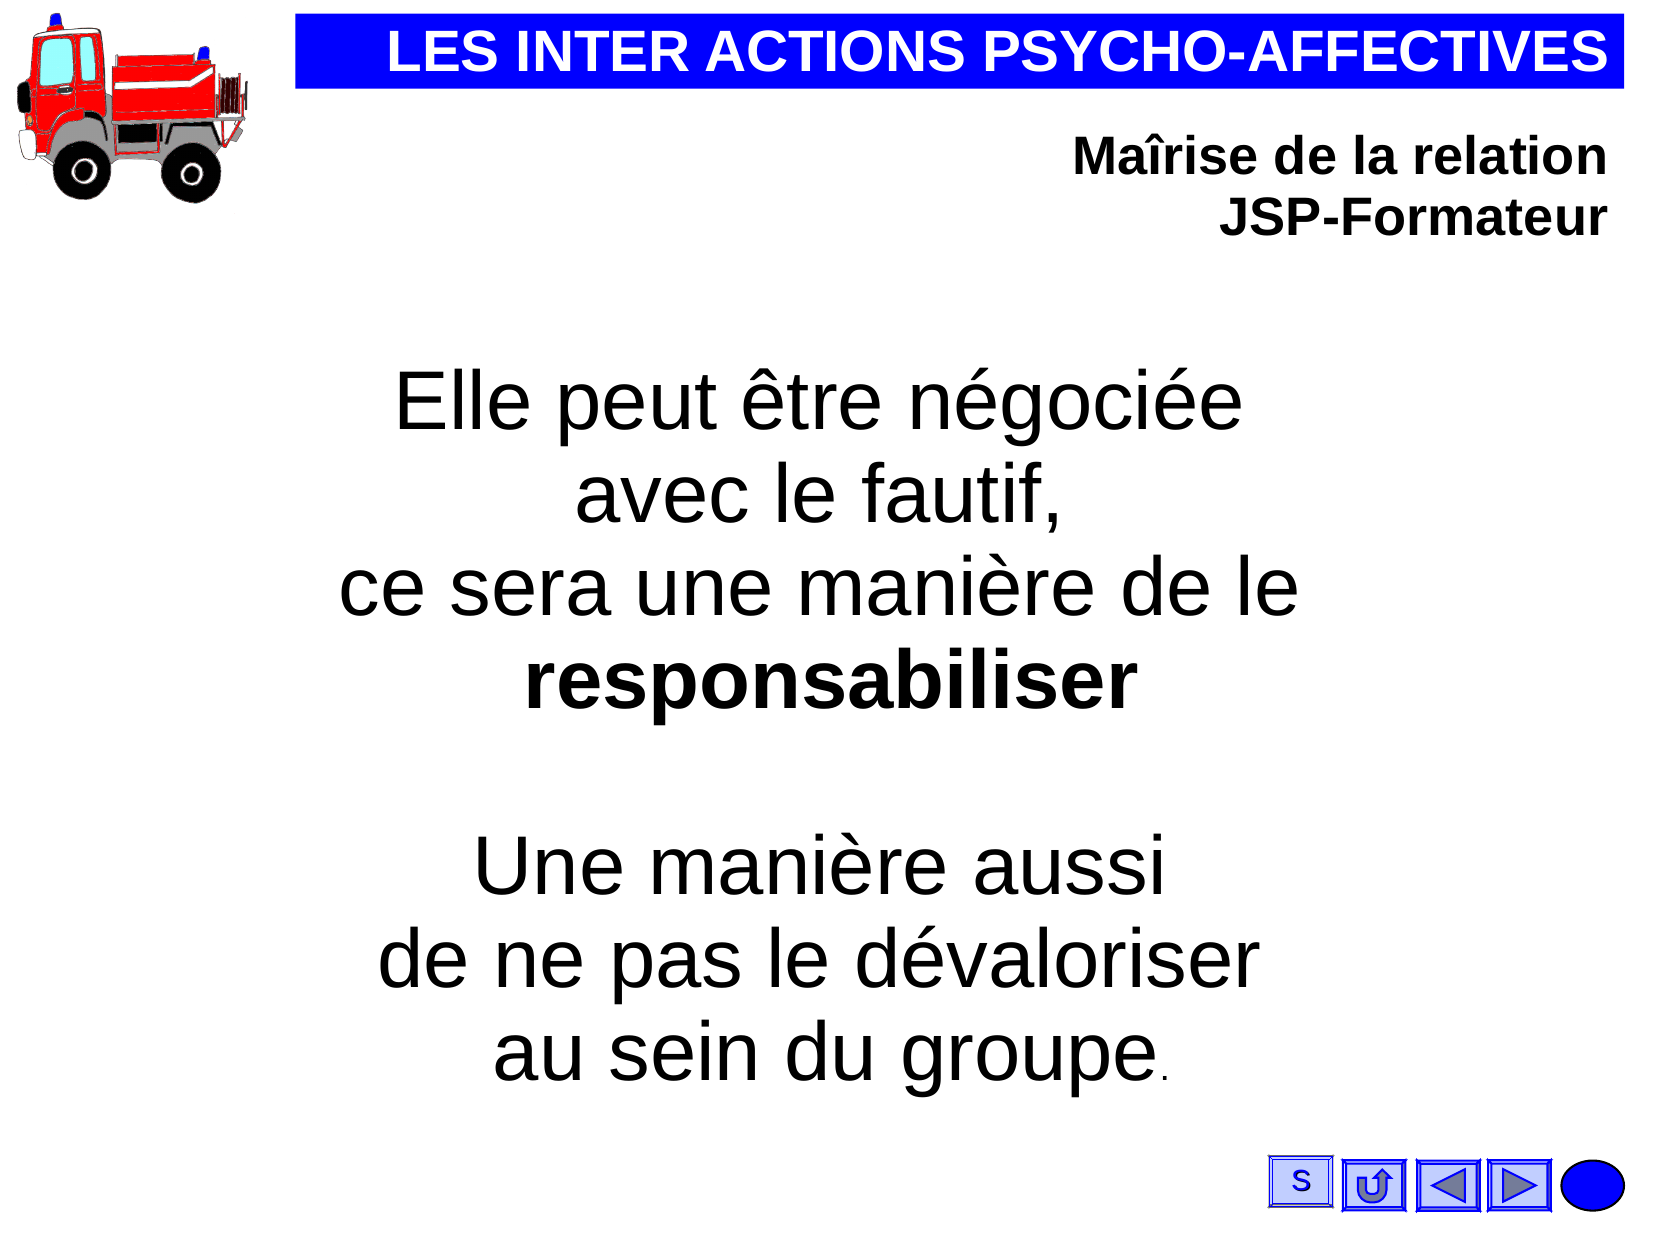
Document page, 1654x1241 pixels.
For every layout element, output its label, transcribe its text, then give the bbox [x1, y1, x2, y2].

text_box Elle peut être négociée avec le fautif, ce sera une manière de le responsabiliser Une manière aussi de ne pas le dévaloriser au sein du groupe. [29, 346, 1634, 1106]
text_box LES INTER ACTIONS PSYCHO-AFFECTIVES [295, 13, 1625, 89]
picture [8, 8, 257, 216]
text_box [1561, 1160, 1625, 1211]
text_box Maîrise de la relation JSP-Formateur [1056, 118, 1624, 311]
